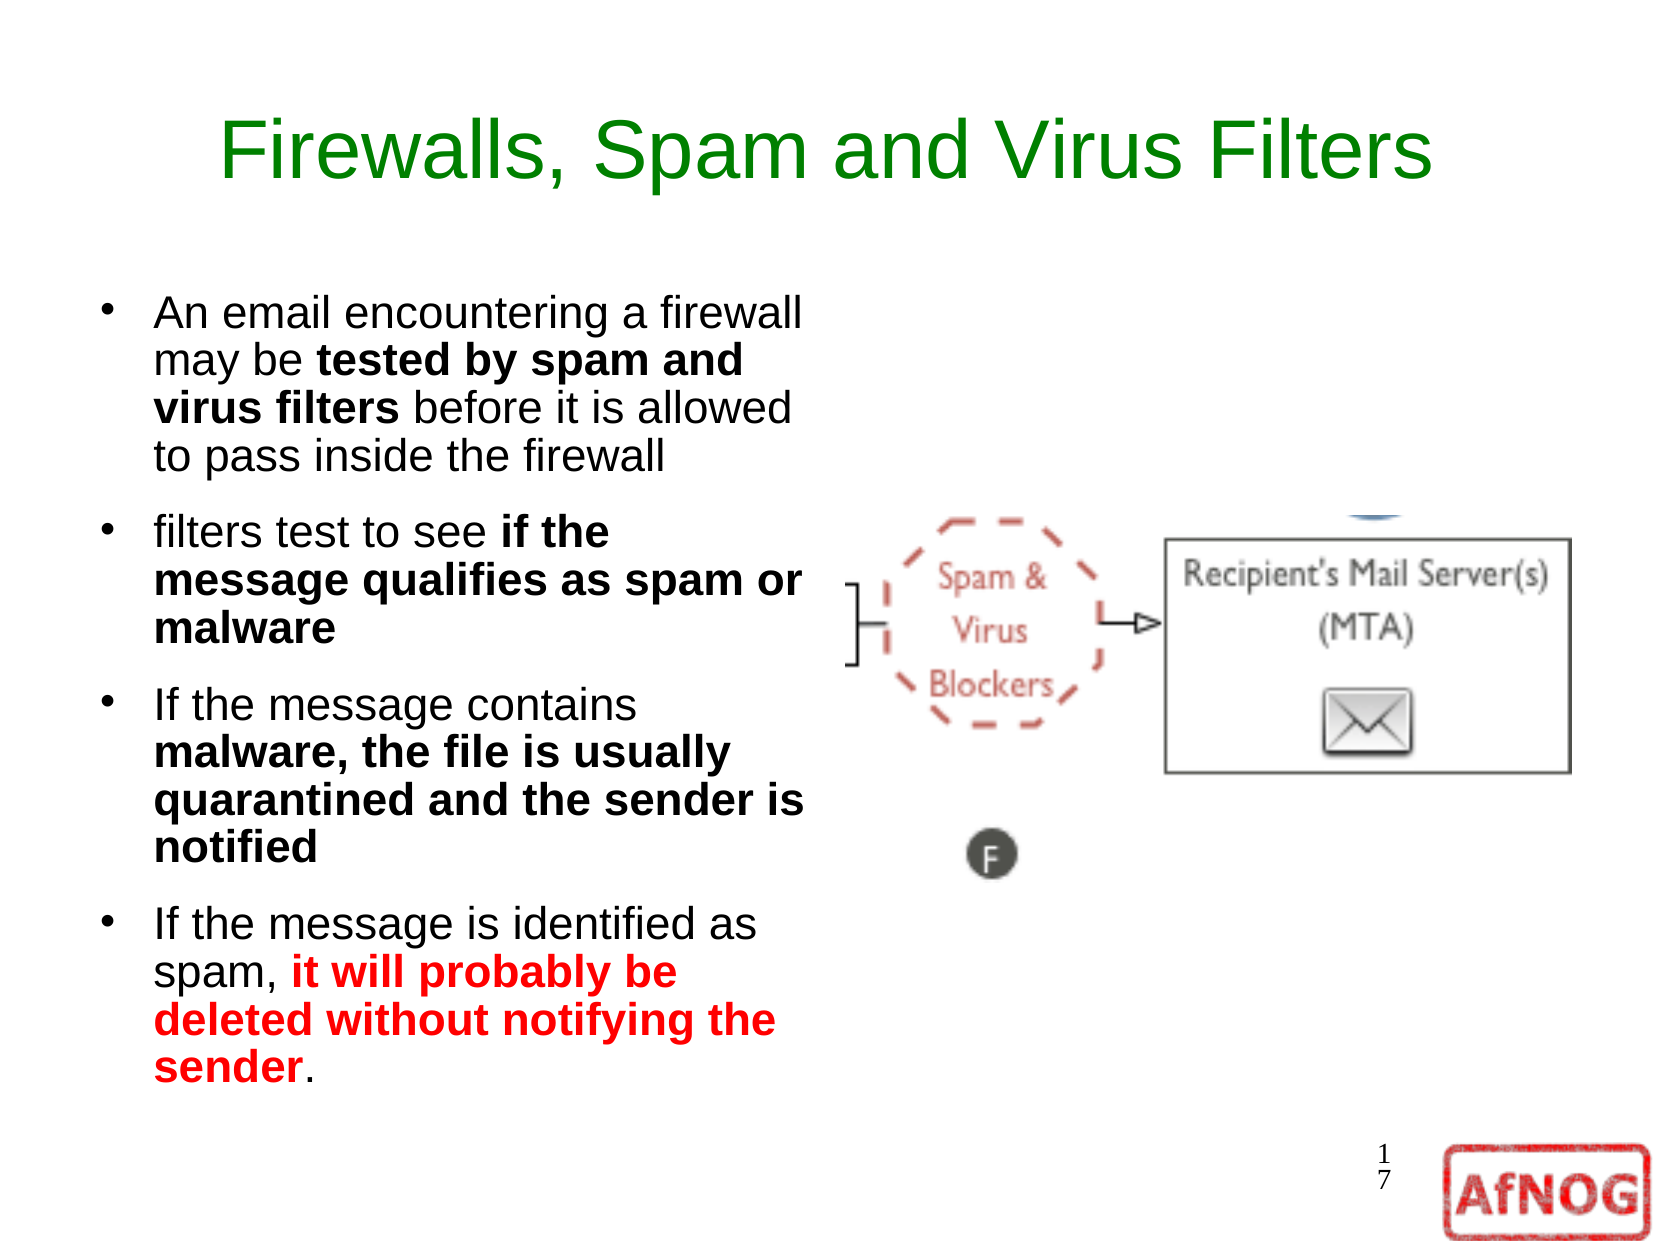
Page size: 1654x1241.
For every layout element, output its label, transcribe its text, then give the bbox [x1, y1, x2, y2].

list An email encountering a firewall may be tested by spam and virus filters before it is allowed to pass inside the firewall filters test to see if the message qualifies as spam or malware If the message contains malware, the file is usually quarantined and the sender is notified If the message is identified as spam, it will probably be deleted without notifying the sender. [82, 290, 809, 1241]
picture [845, 515, 1572, 884]
title Firewalls, Spam and Virus Filters [82, 15, 1571, 291]
picture [1441, 1141, 1654, 1241]
